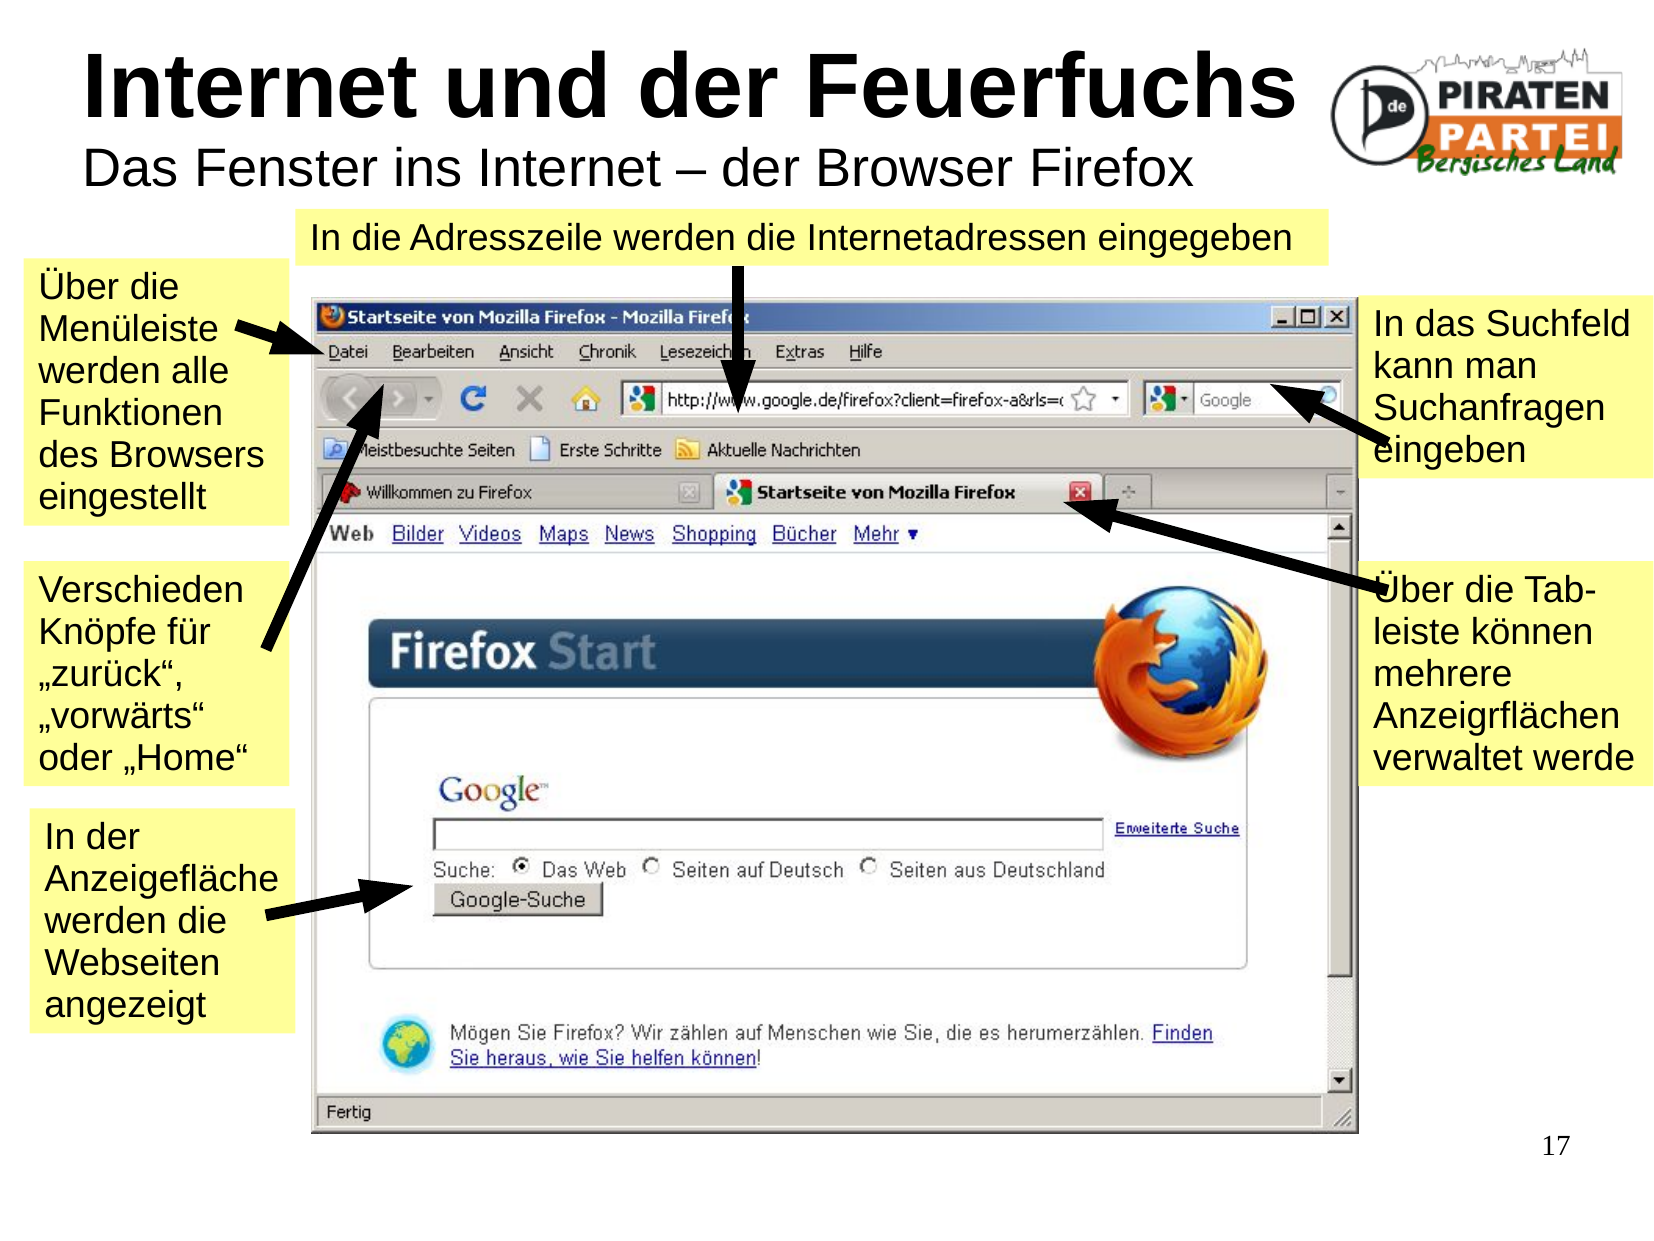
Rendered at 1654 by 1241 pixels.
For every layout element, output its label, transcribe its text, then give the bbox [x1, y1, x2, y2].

picture [1328, 47, 1625, 176]
title Internet und der Feuerfuchs Das Fenster ins Internet – der Browser Firefox [82, 34, 1571, 198]
text_box Über die Tab-leiste können mehrere Anzeigrflächen verwaltet werde [1358, 561, 1654, 787]
text_box Über die Menüleiste werden alle Funktionen des Browsers eingestellt [23, 258, 290, 526]
text_box In die Adresszeile werden die Internetadressen eingegeben [295, 208, 1329, 266]
text_box Verschieden Knöpfe für „zurück“, „vorwärts“ oder „Home“ [23, 561, 290, 787]
text_box In der Anzeigefläche werden die Webseiten angezeigt [29, 808, 296, 1034]
text_box In das Suchfeld kann man Suchanfragen eingeben [1358, 295, 1654, 479]
picture [311, 297, 1359, 1134]
